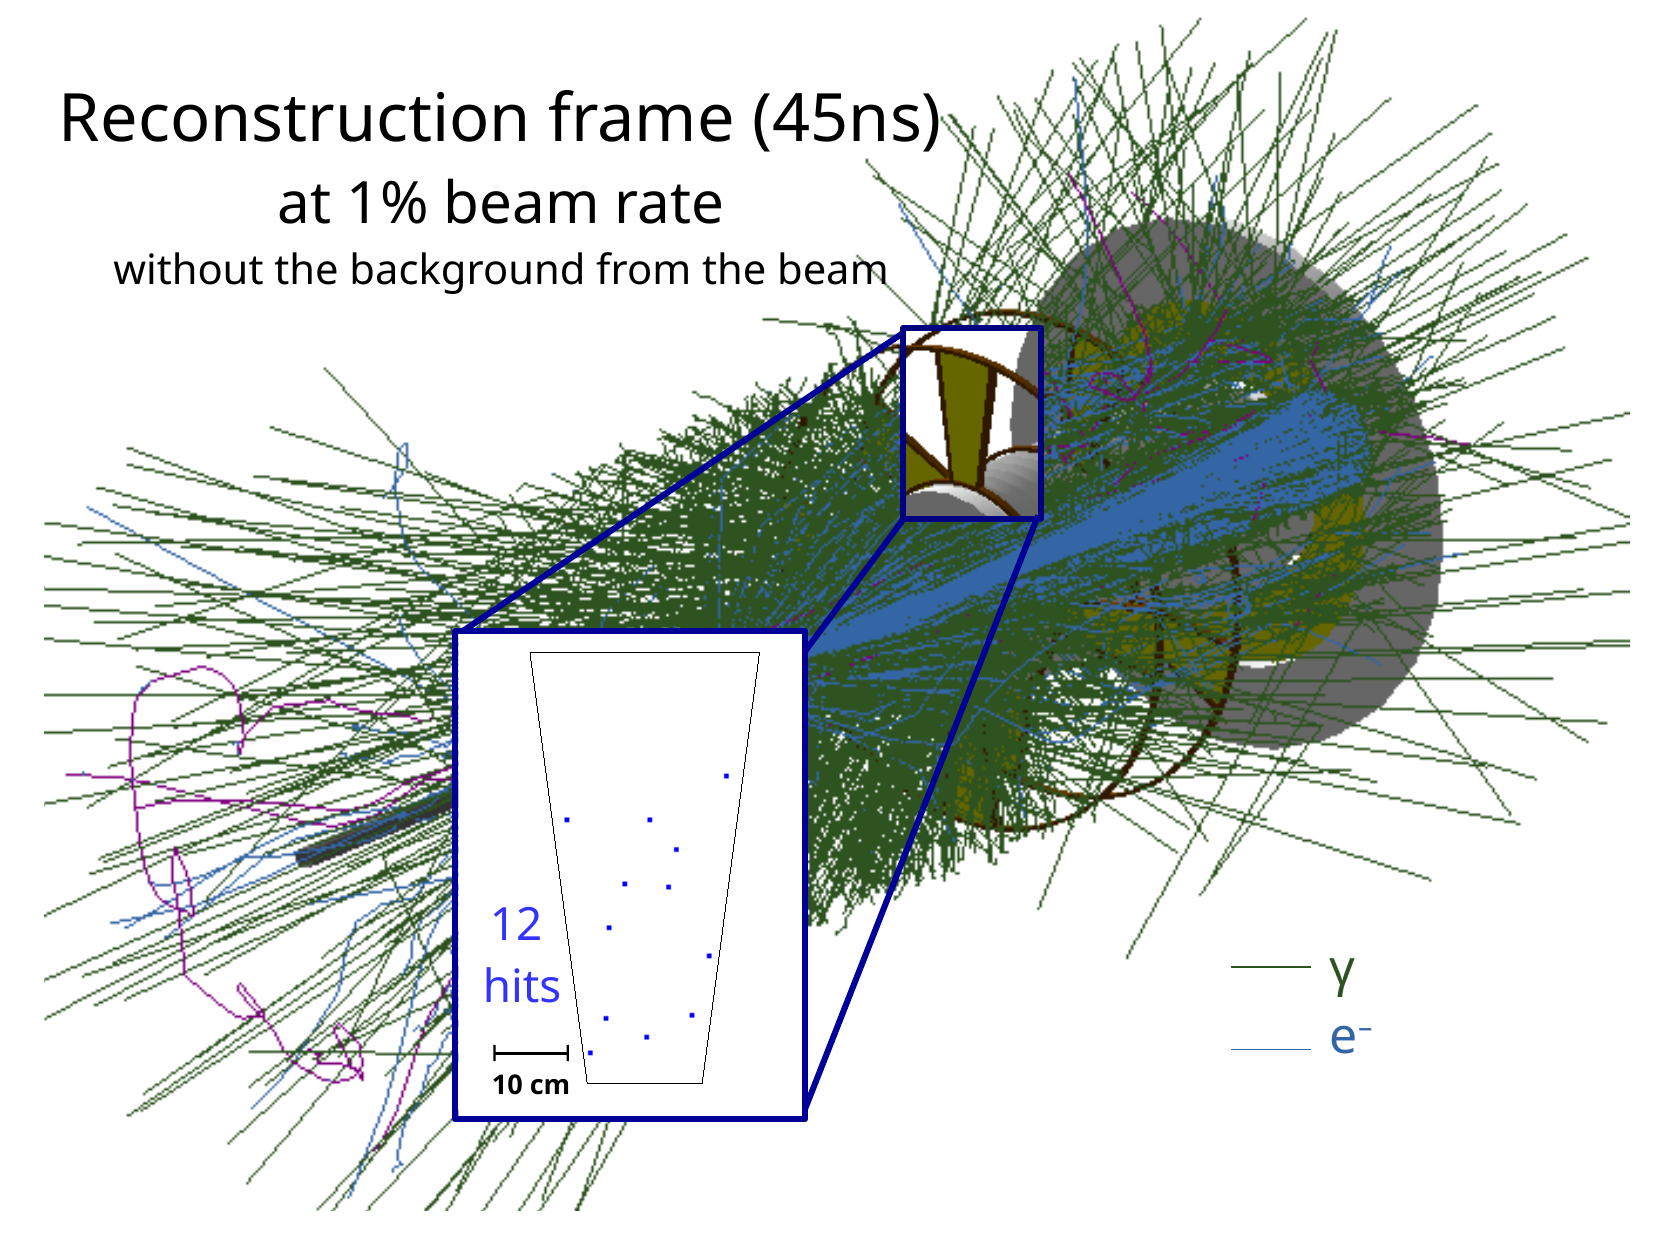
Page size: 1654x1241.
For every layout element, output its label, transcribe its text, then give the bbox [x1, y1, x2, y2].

text_box 12 hits [431, 883, 613, 1084]
picture [475, 345, 900, 640]
text_box γ e– [1315, 924, 1407, 1087]
picture [906, 330, 1039, 516]
picture [808, 522, 1031, 1090]
text_box Reconstruction frame (45ns) at 1% beam rate without the background from the beam [44, 62, 922, 345]
picture [458, 634, 803, 1117]
picture [44, 15, 1631, 1211]
